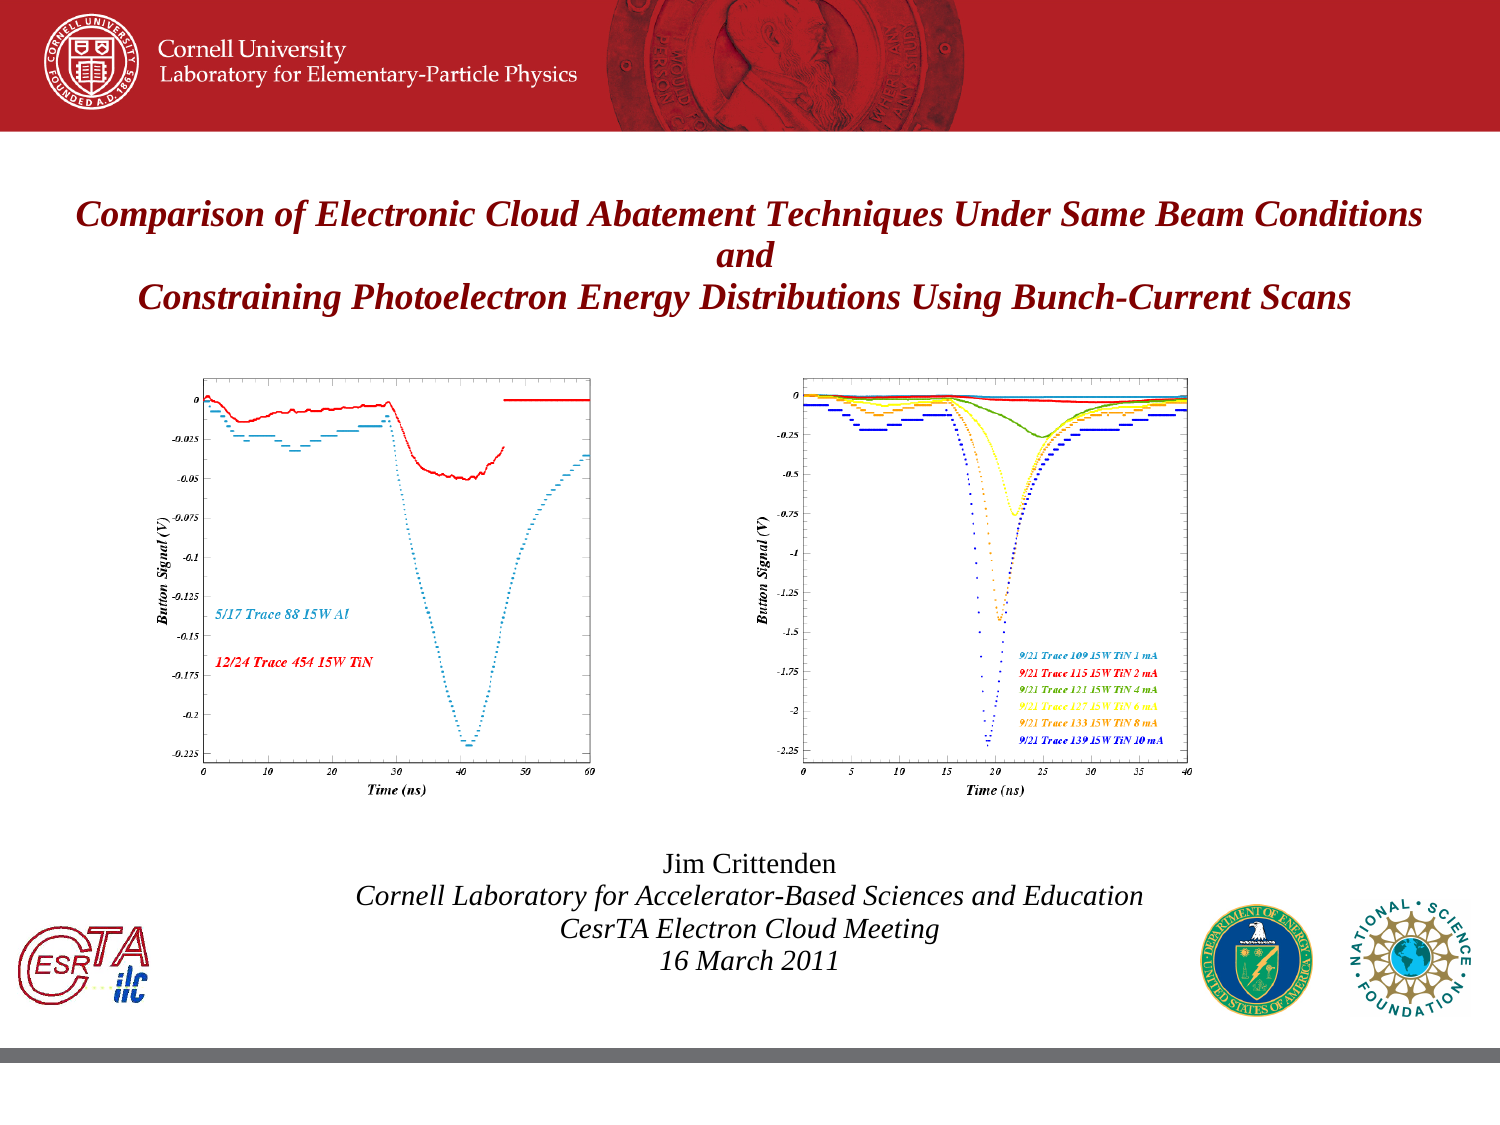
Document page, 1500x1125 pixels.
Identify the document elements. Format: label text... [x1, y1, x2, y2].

picture [0, 0, 1500, 132]
picture [750, 374, 1201, 800]
picture [1350, 899, 1471, 1017]
picture [8, 899, 151, 1036]
title Comparison of Electronic Cloud Abatement Techniques Under Same Beam Conditions and Constraining Photoelectron Energy Distributions Using Bunch-Current Scans [30, 135, 1471, 376]
picture [150, 374, 601, 804]
subtitle Jim Crittenden Cornell Laboratory for Accelerator-Based Sciences and Education CesrTA Electron Cloud Meeting 16 March 2011 [300, 840, 1201, 1031]
picture [1201, 904, 1313, 1017]
